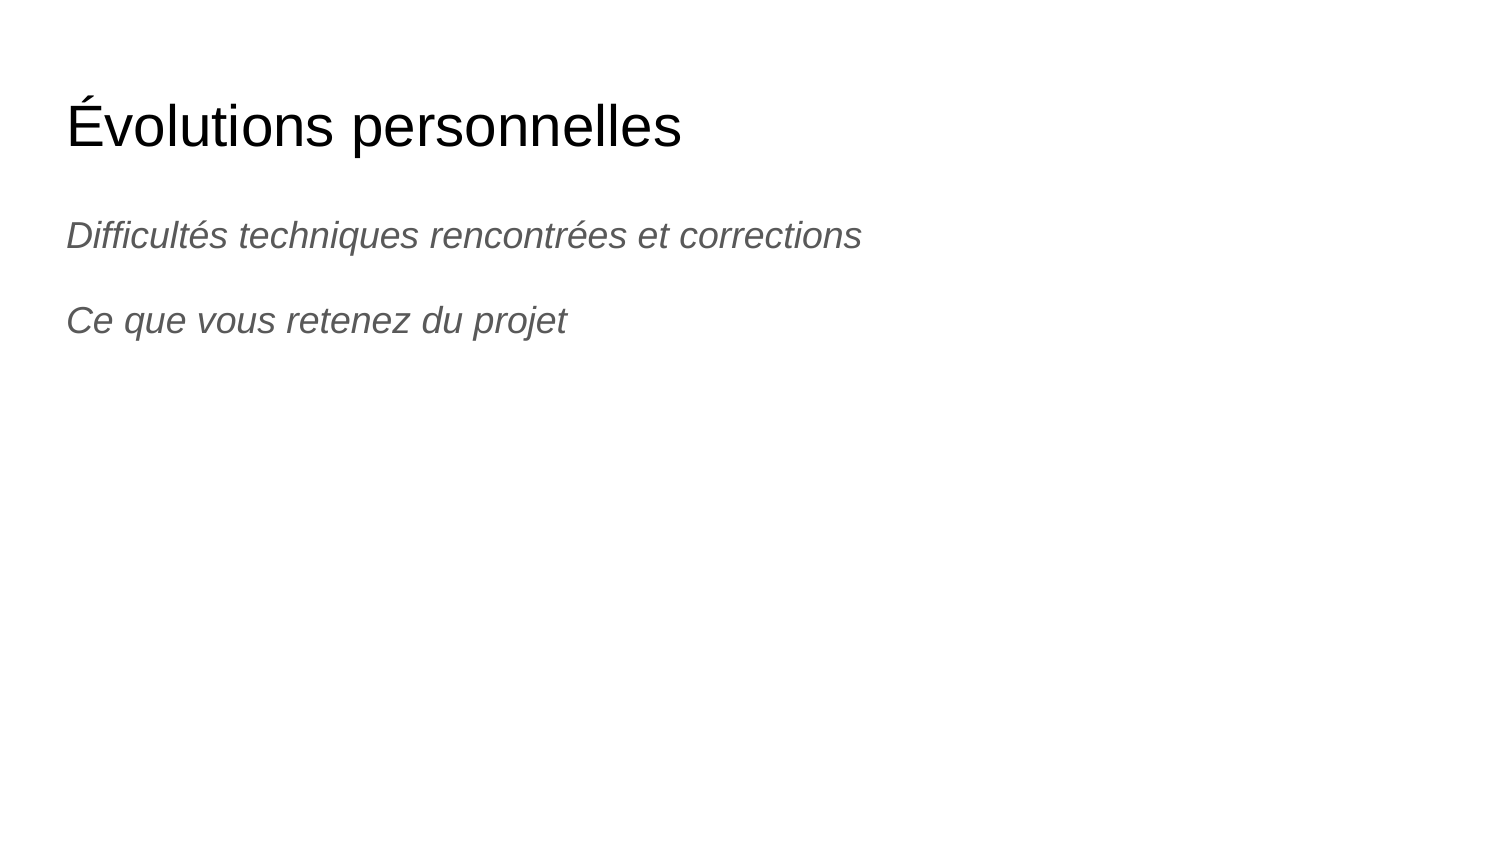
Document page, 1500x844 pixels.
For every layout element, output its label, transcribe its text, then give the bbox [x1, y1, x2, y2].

title Évolutions personnelles [51, 72, 1449, 167]
list Difficultés techniques rencontrées et corrections Ce que vous retenez du projet [51, 189, 1449, 750]
